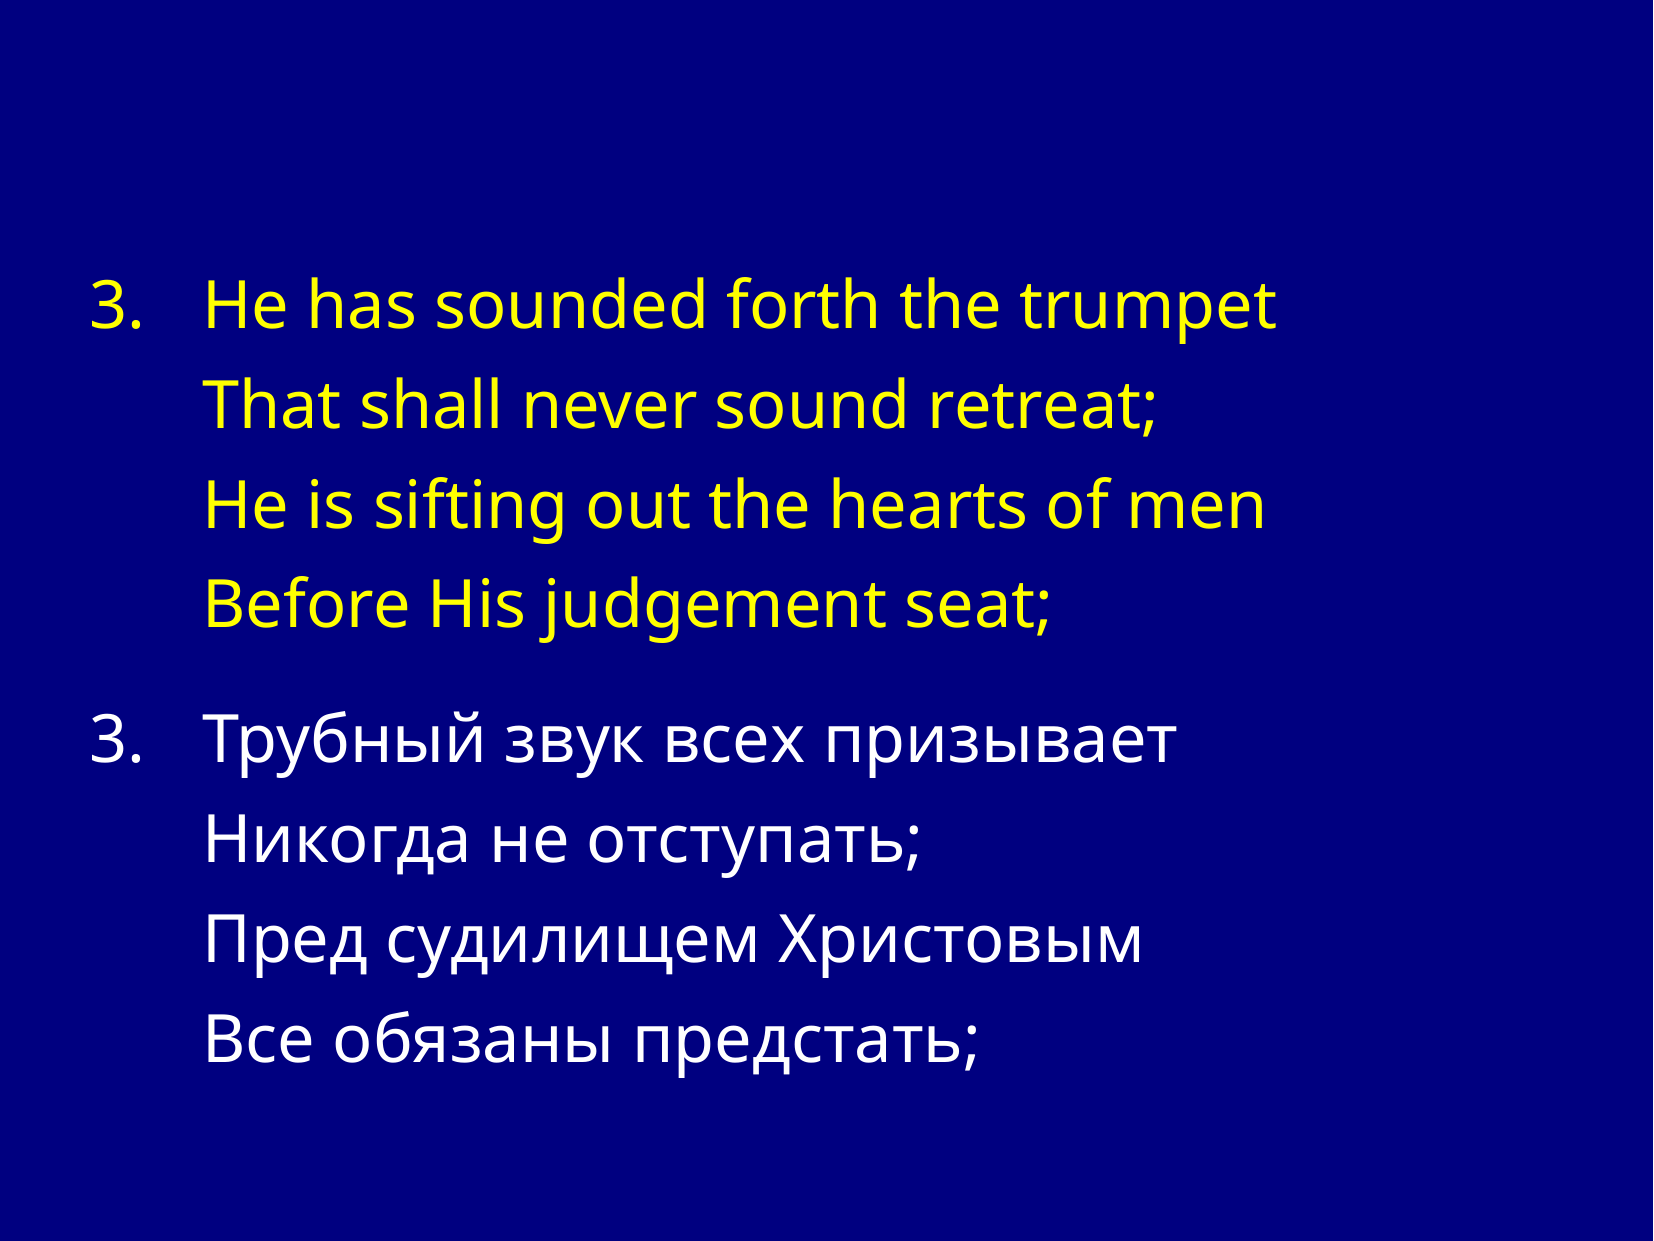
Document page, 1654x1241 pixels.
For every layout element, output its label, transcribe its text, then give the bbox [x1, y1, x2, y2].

text_box 3. Трубный звук всех призывает Никогда не отступать; Пред судилищем Христовым Все обязаны предстать; [75, 675, 1576, 1163]
text_box 3. He has sounded forth the trumpet That shall never sound retreat; He is sifting out the hearts of men Before His judgement seat; [75, 150, 1576, 638]
